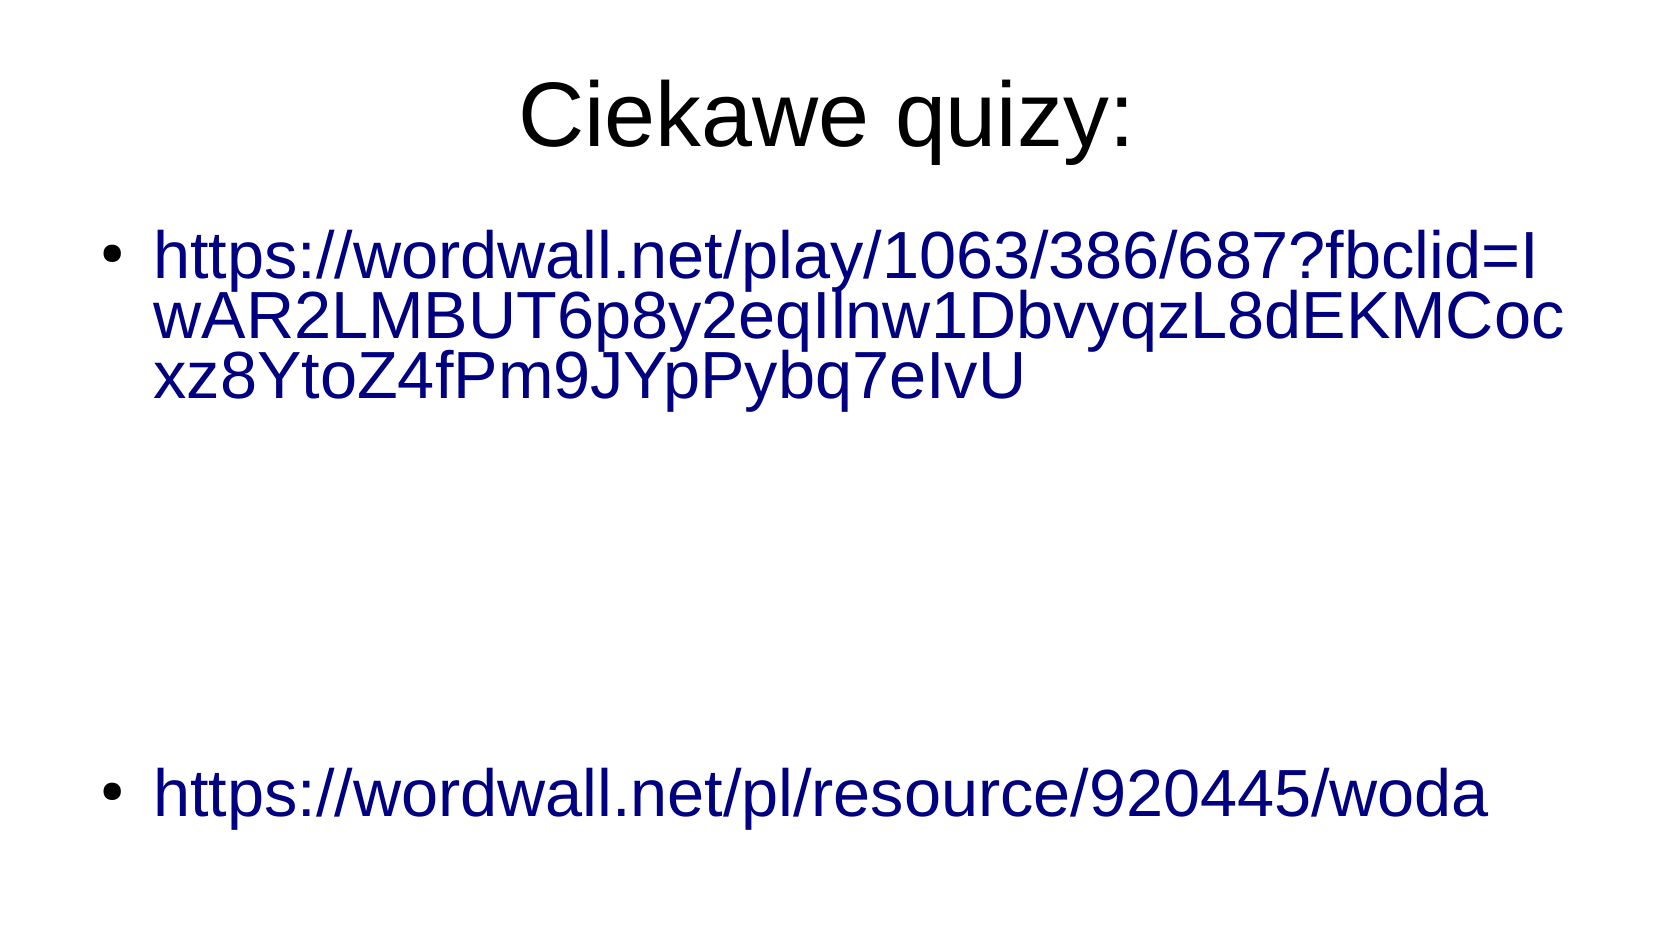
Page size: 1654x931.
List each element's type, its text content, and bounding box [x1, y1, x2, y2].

title Ciekawe quizy: [82, 37, 1571, 193]
list https://wordwall.net/play/1063/386/687?fbclid=IwAR2LMBUT6p8y2eqIlnw1DbvyqzL8dEKMCocxz8YtoZ4fPm9JYpPybq7eIvU https://wordwall.net/pl/resource/920445/woda [82, 217, 1571, 758]
